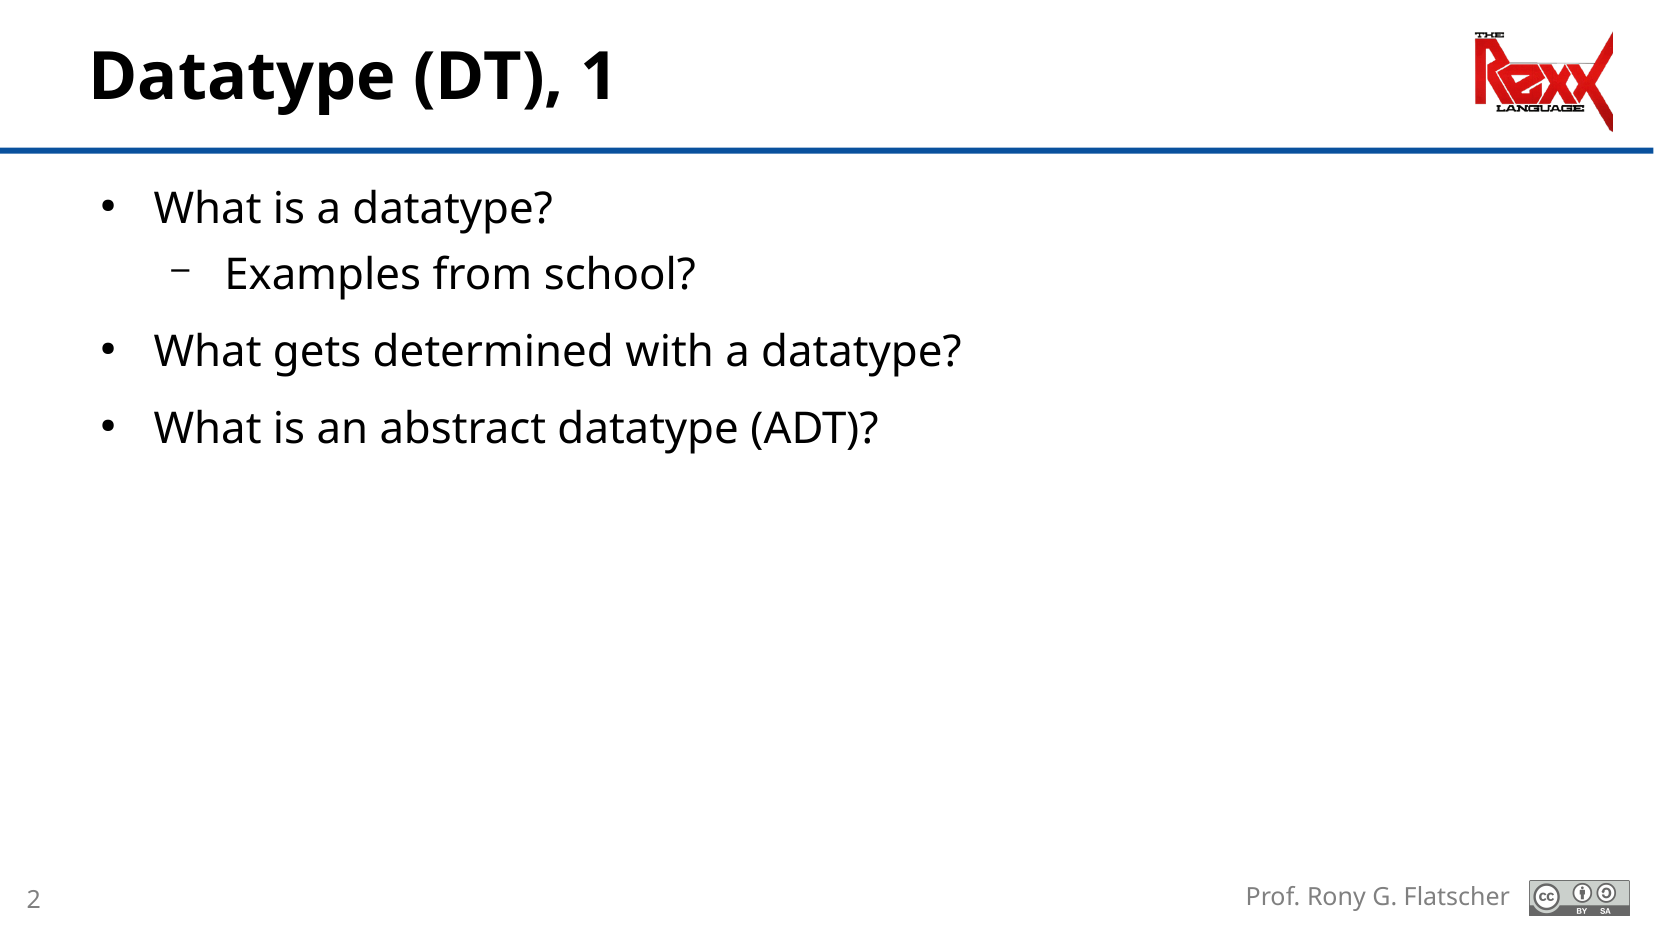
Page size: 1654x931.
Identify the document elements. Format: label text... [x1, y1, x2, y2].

title Datatype (DT), 1 [29, 0, 1654, 148]
list What is a datatype? Examples from school? What gets determined with a datatype? What is an abstract datatype (ADT)? [82, 177, 1571, 857]
